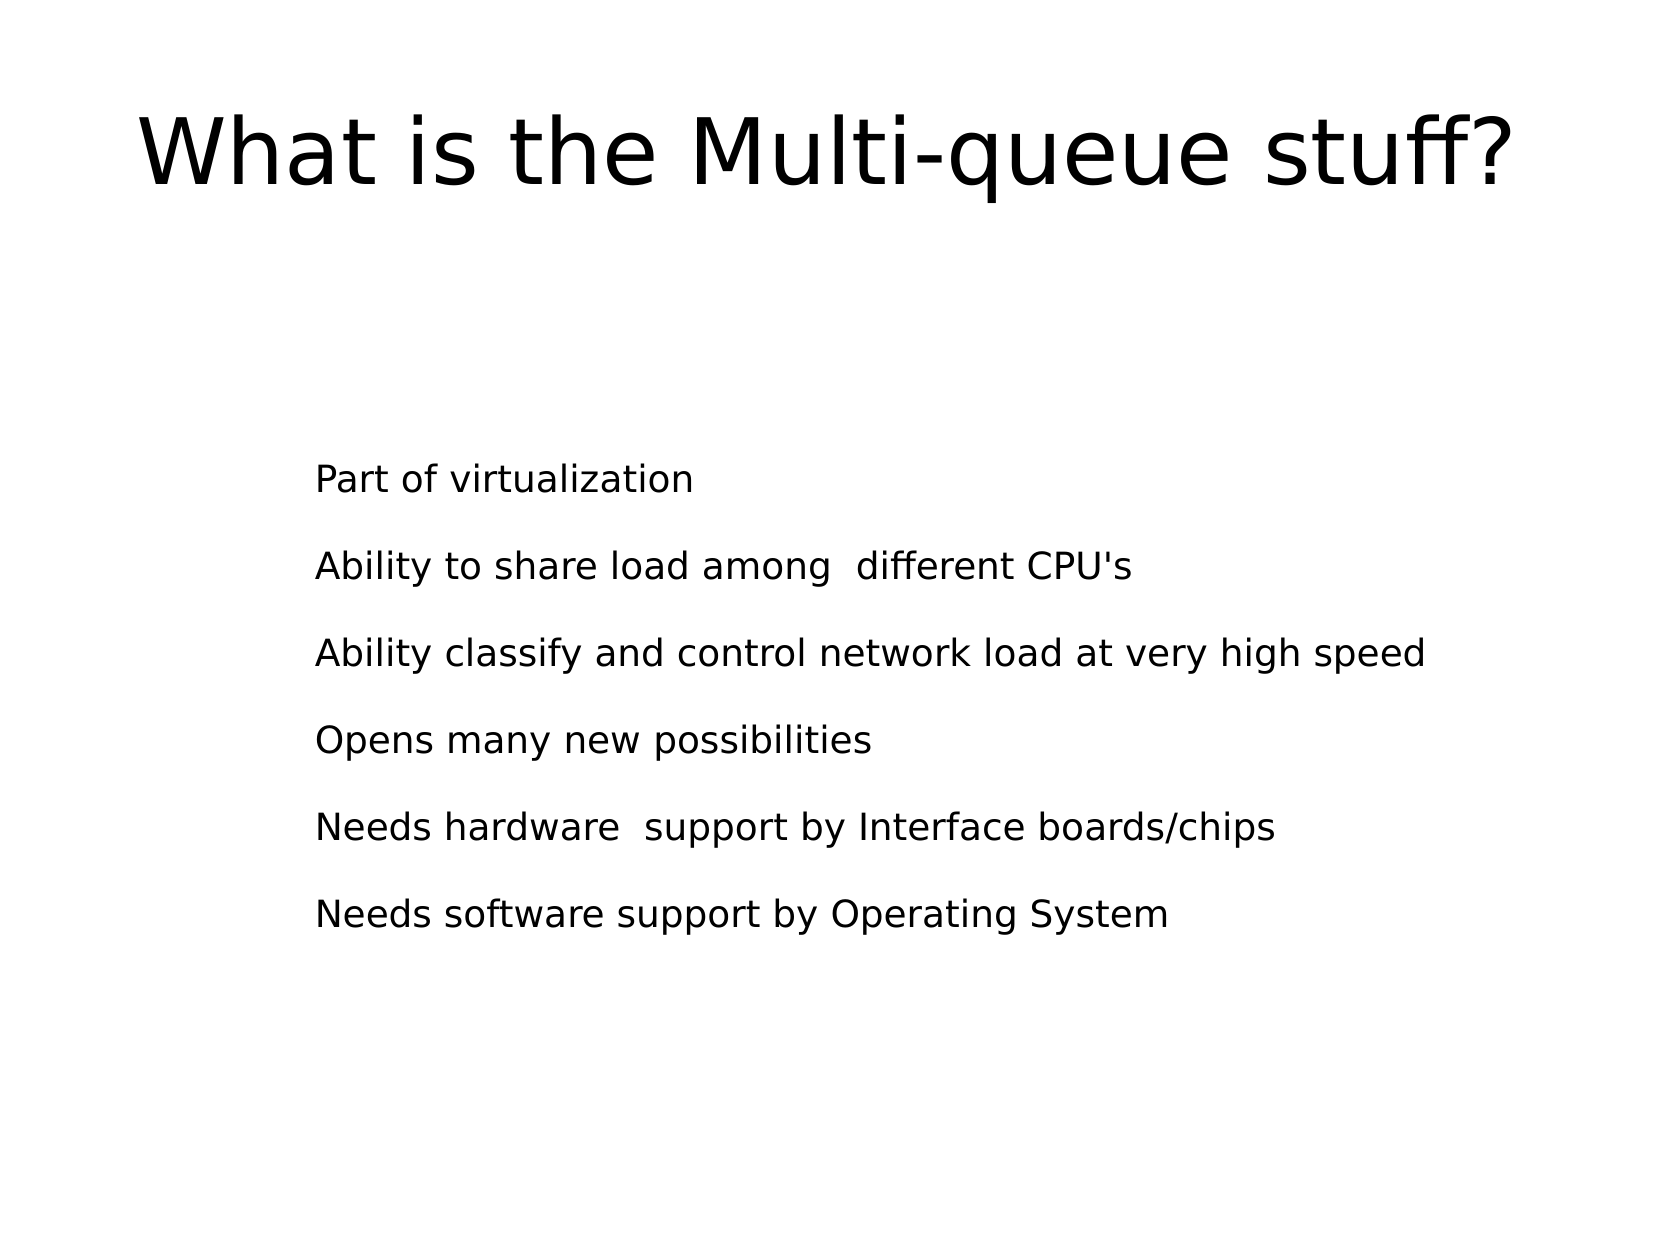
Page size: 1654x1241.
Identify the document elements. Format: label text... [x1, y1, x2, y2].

text_box Part of virtualization Ability to share load among different CPU's Ability classify and control network load at very high speed Opens many new possibilities Needs hardware support by Interface boards/chips Needs software support by Operating System [300, 450, 1443, 988]
title What is the Multi-queue stuff? [82, 56, 1571, 250]
